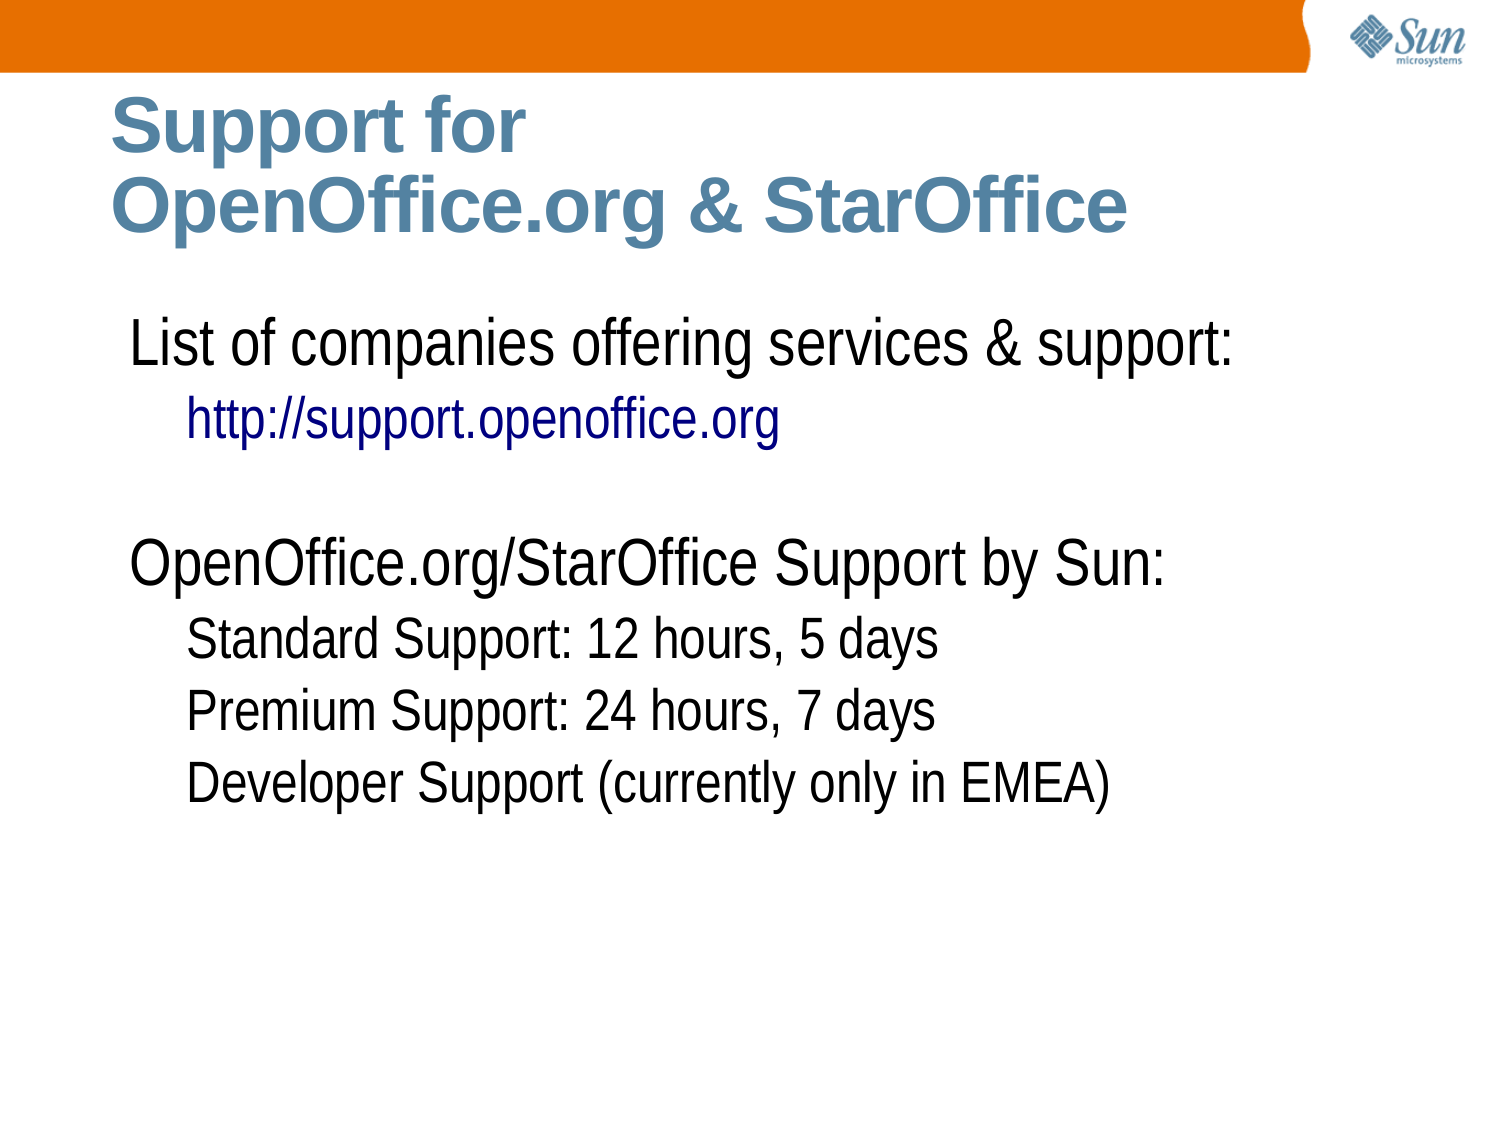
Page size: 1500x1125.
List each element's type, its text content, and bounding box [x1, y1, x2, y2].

title Support for OpenOffice.org & StarOffice [110, 88, 1392, 286]
list List of companies offering services & support: http://support.openoffice.org OpenOffice.org/StarOffice Support by Sun: Standard Support: 12 hours, 5 days Premium Support: 24 hours, 7 days Developer Support (currently only in EMEA) [110, 312, 1392, 1022]
picture [0, 0, 1500, 75]
